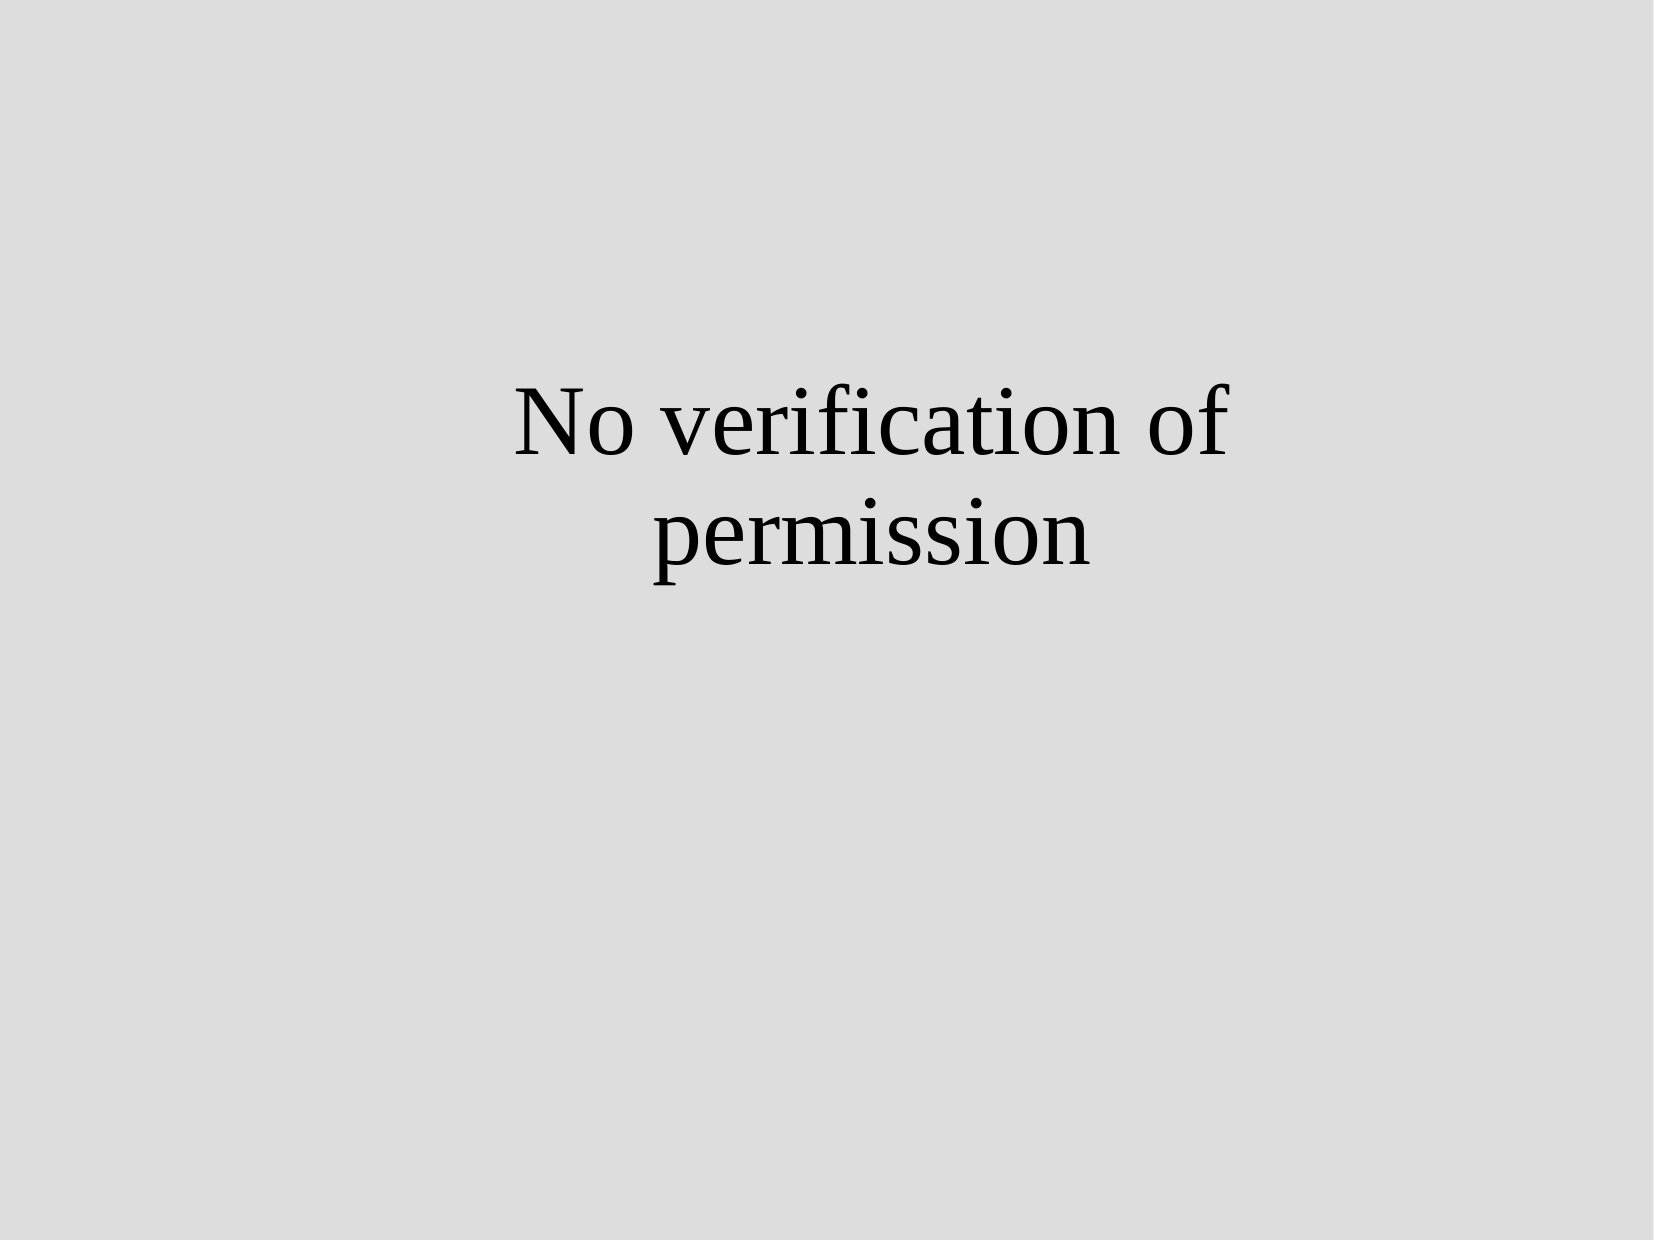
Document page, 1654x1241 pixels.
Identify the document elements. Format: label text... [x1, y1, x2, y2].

text_box No verification of permission [271, 357, 1473, 595]
subtitle [82, 49, 1571, 1010]
